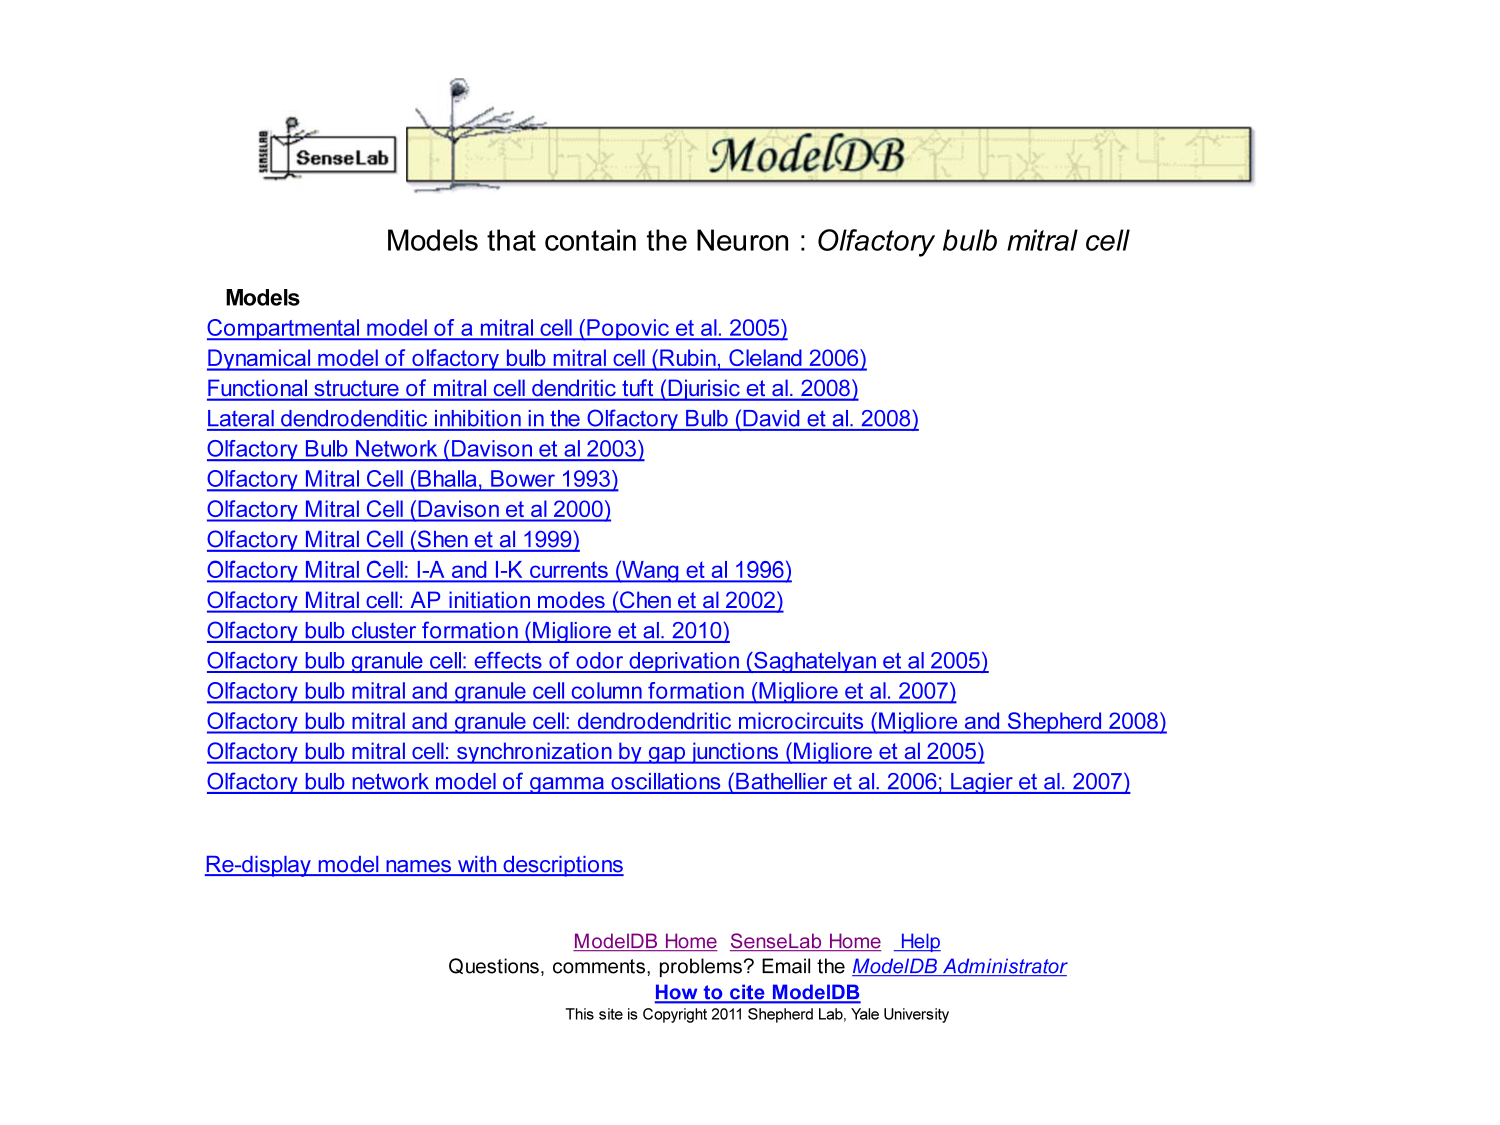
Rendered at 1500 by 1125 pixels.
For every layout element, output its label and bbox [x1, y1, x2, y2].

picture [180, 69, 1320, 1056]
